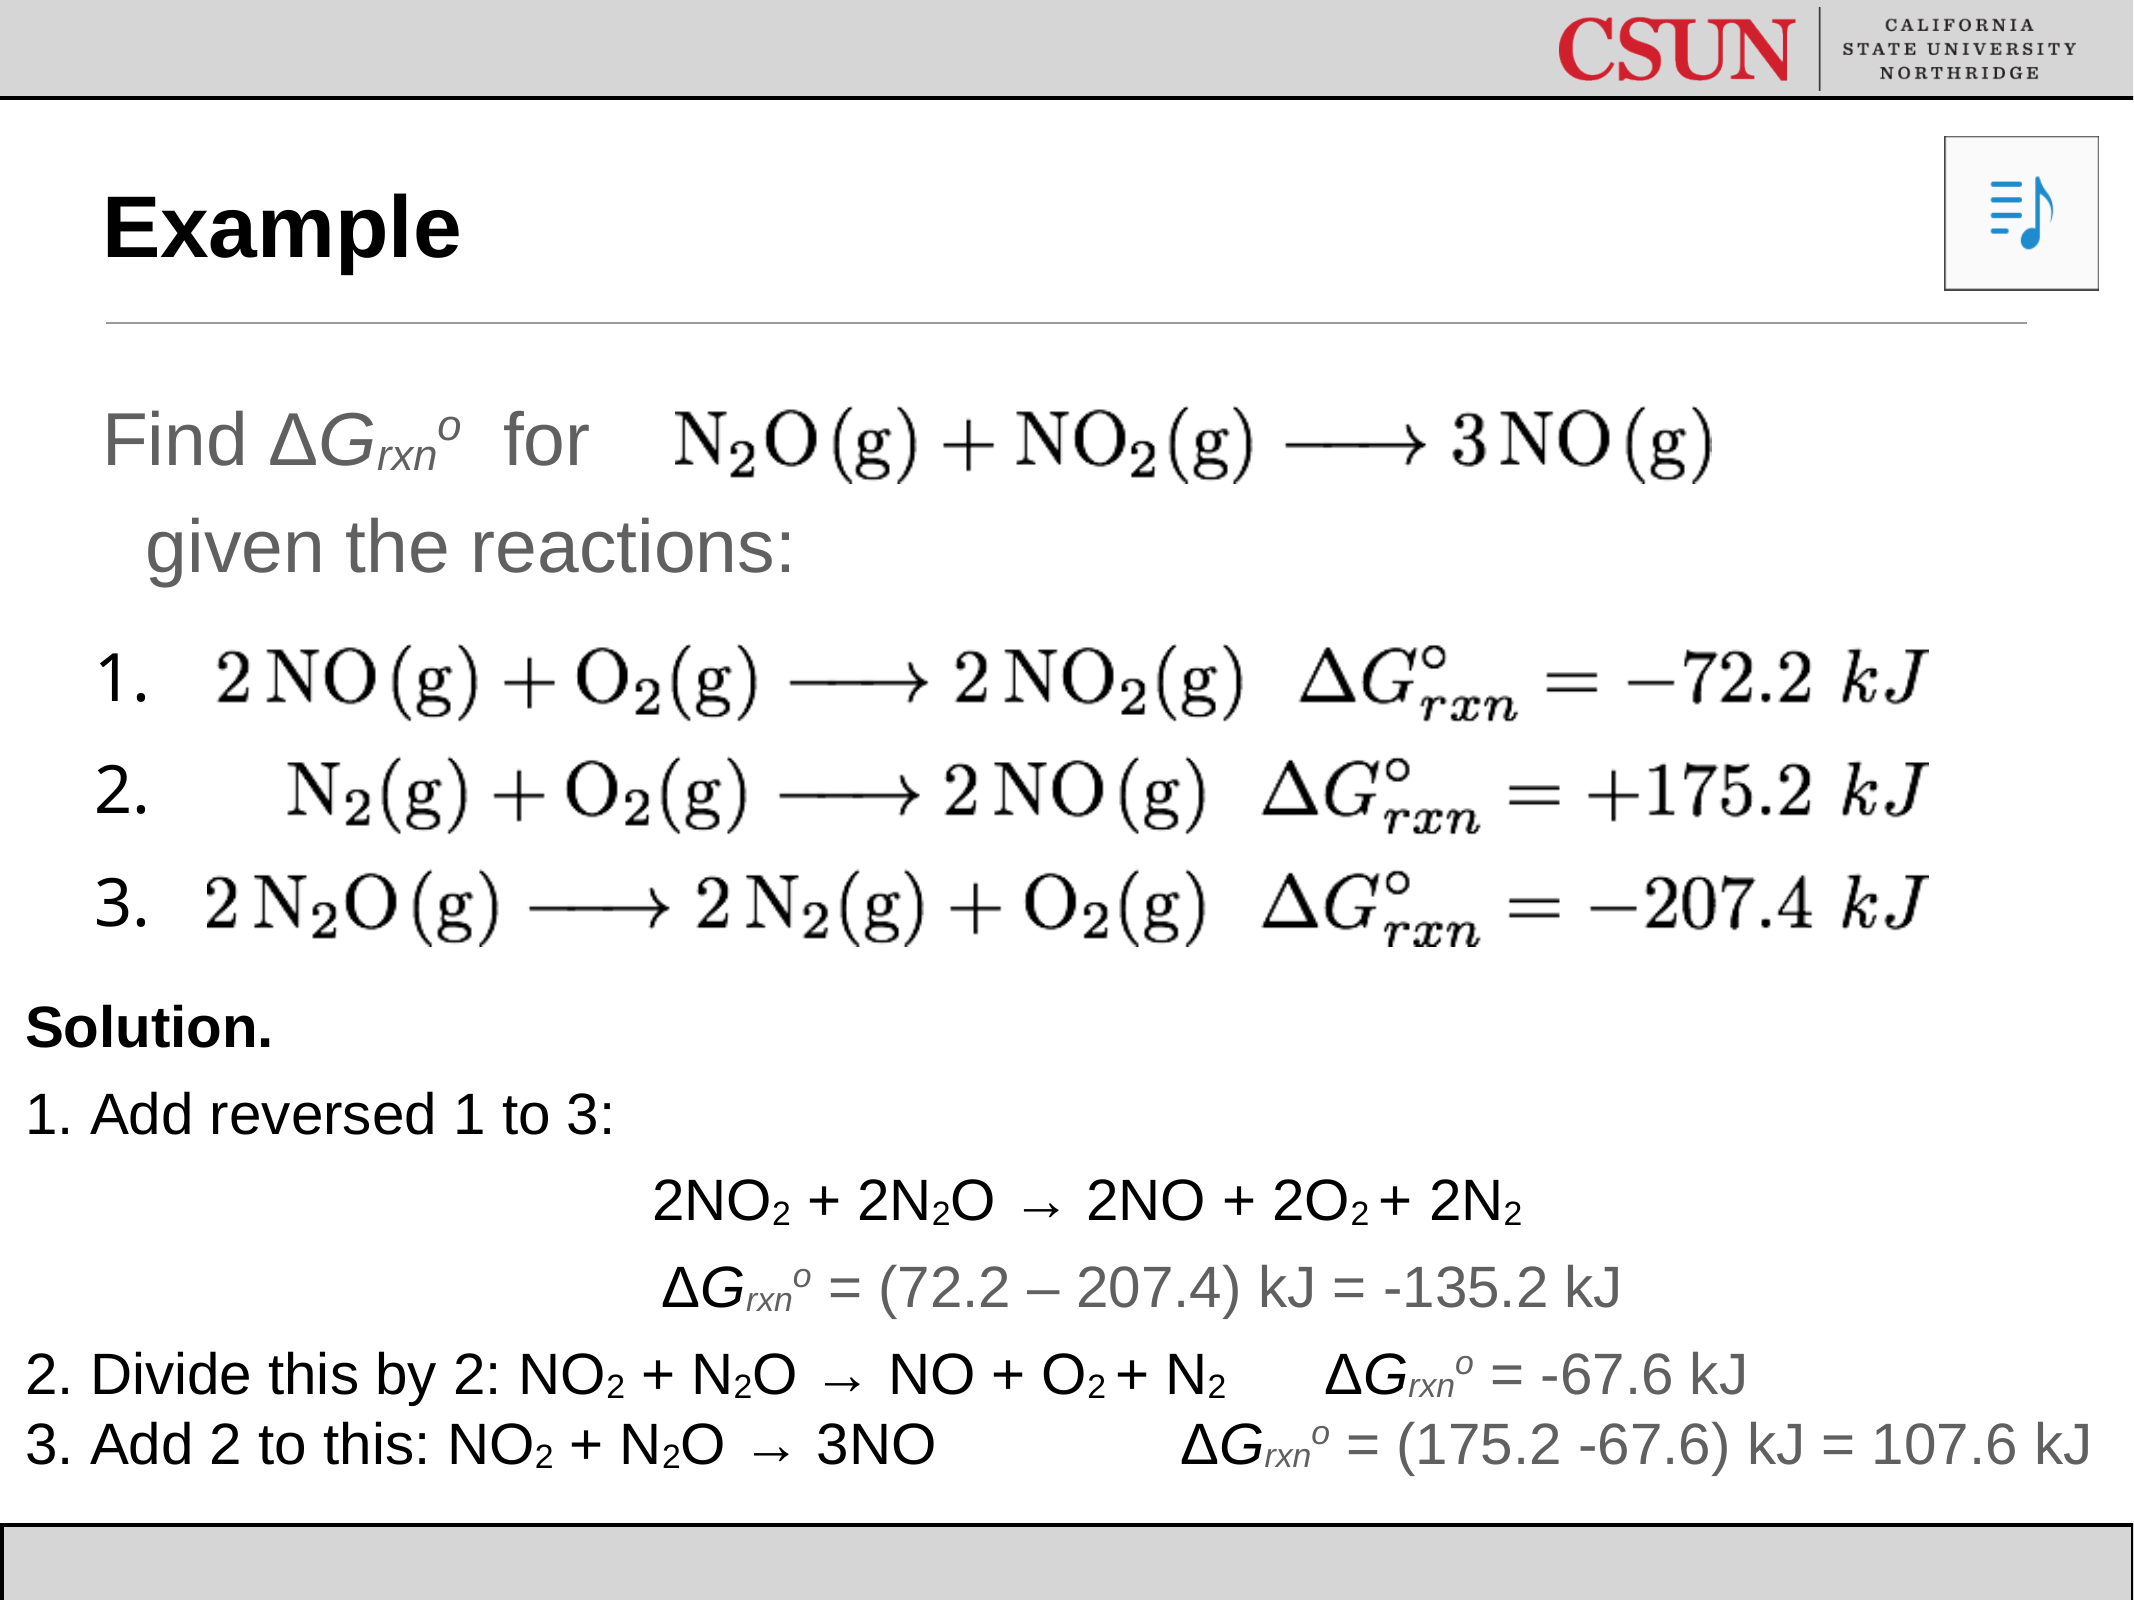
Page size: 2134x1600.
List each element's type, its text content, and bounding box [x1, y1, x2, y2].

text_box 3. [79, 851, 174, 972]
text_box [1943, 135, 2101, 292]
text_box 1. [79, 627, 174, 739]
picture [1559, 7, 2076, 91]
picture [675, 406, 1712, 484]
text_box Solution. 1. Add reversed 1 to 3: 2NO2 + 2N2O → 2NO + 2O2 + 2N2 ΔGrxno = (72.2 – 207.4) kJ = -135.2 kJ 2. Divide this by 2: NO2 + N2O → NO + O2 + N2 ΔGrxno = -67.6 kJ 3. Add 2 to this: NO2 + N2O → 3NO ΔGrxno = (175.2 -67.6) kJ = 107.6 kJ [10, 981, 2116, 1484]
list Find ΔGrxno for given the reactions: [93, 382, 2040, 622]
picture [207, 644, 1929, 947]
text_box 2. [79, 739, 174, 851]
title Example [93, 104, 2040, 284]
